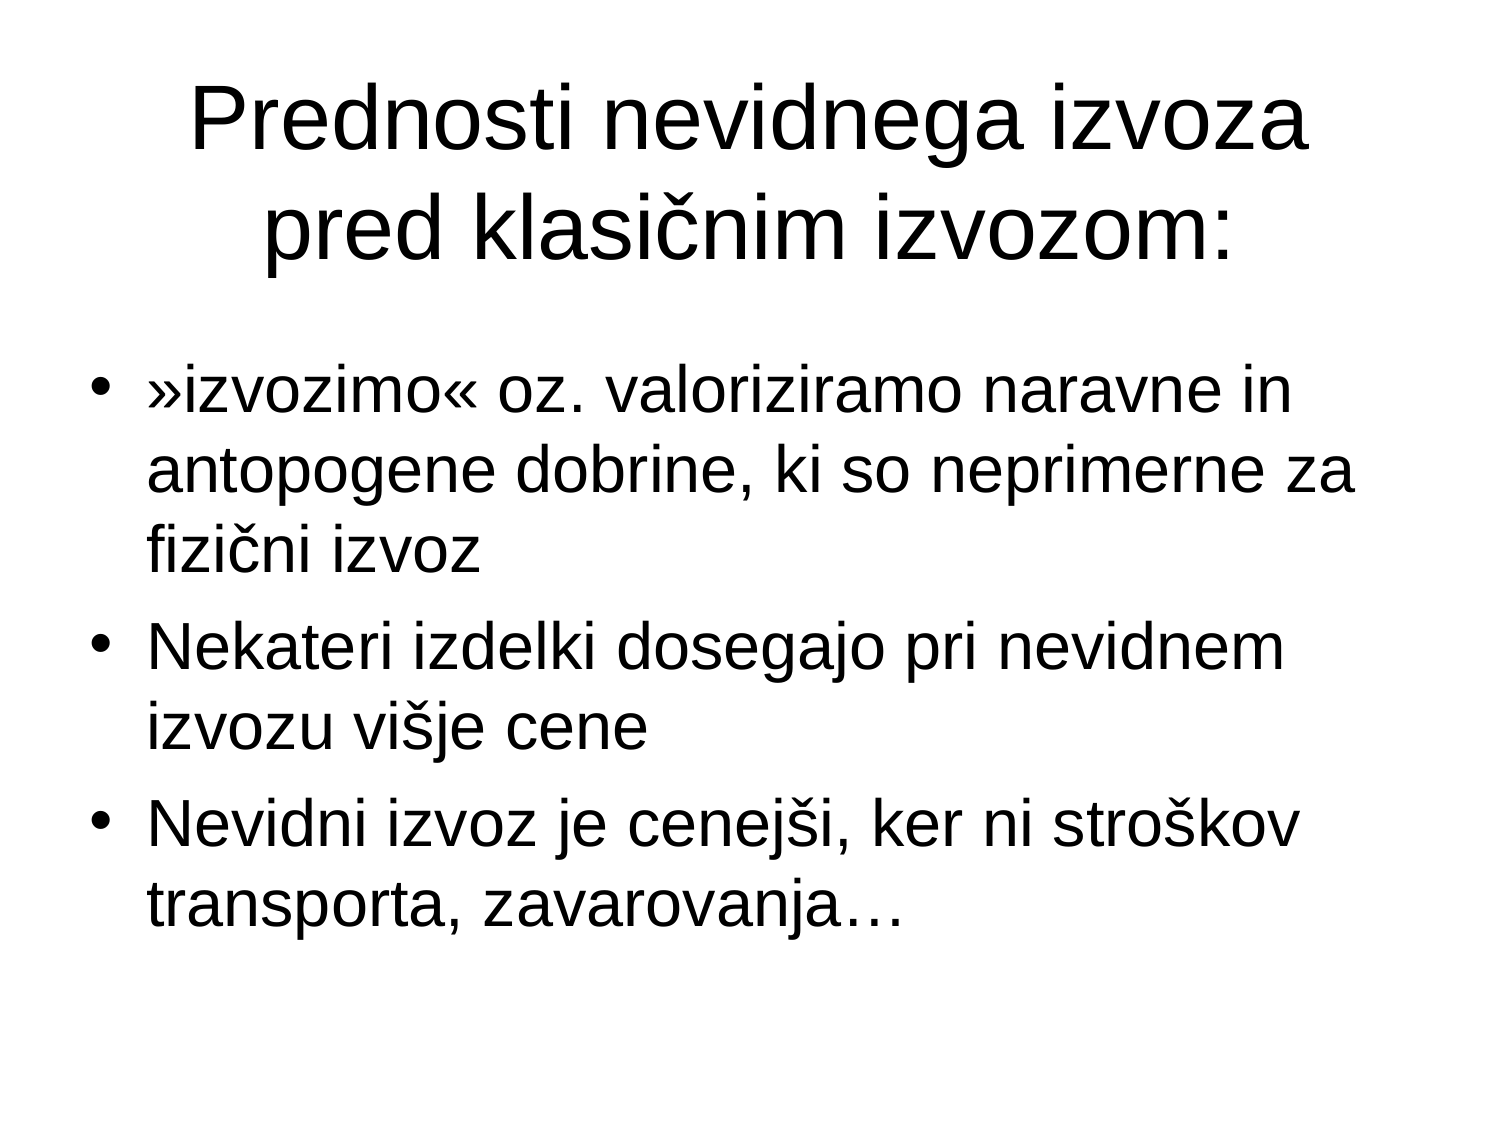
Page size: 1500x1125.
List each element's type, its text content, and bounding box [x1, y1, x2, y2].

list »izvozimo« oz. valoriziramo naravne in antopogene dobrine, ki so neprimerne za fizični izvoz Nekateri izdelki dosegajo pri nevidnem izvozu višje cene Nevidni izvoz je cenejši, ker ni stroškov transporta, zavarovanja… [75, 337, 1426, 1044]
title Prednosti nevidnega izvoza pred klasičnim izvozom: [75, 45, 1426, 291]
